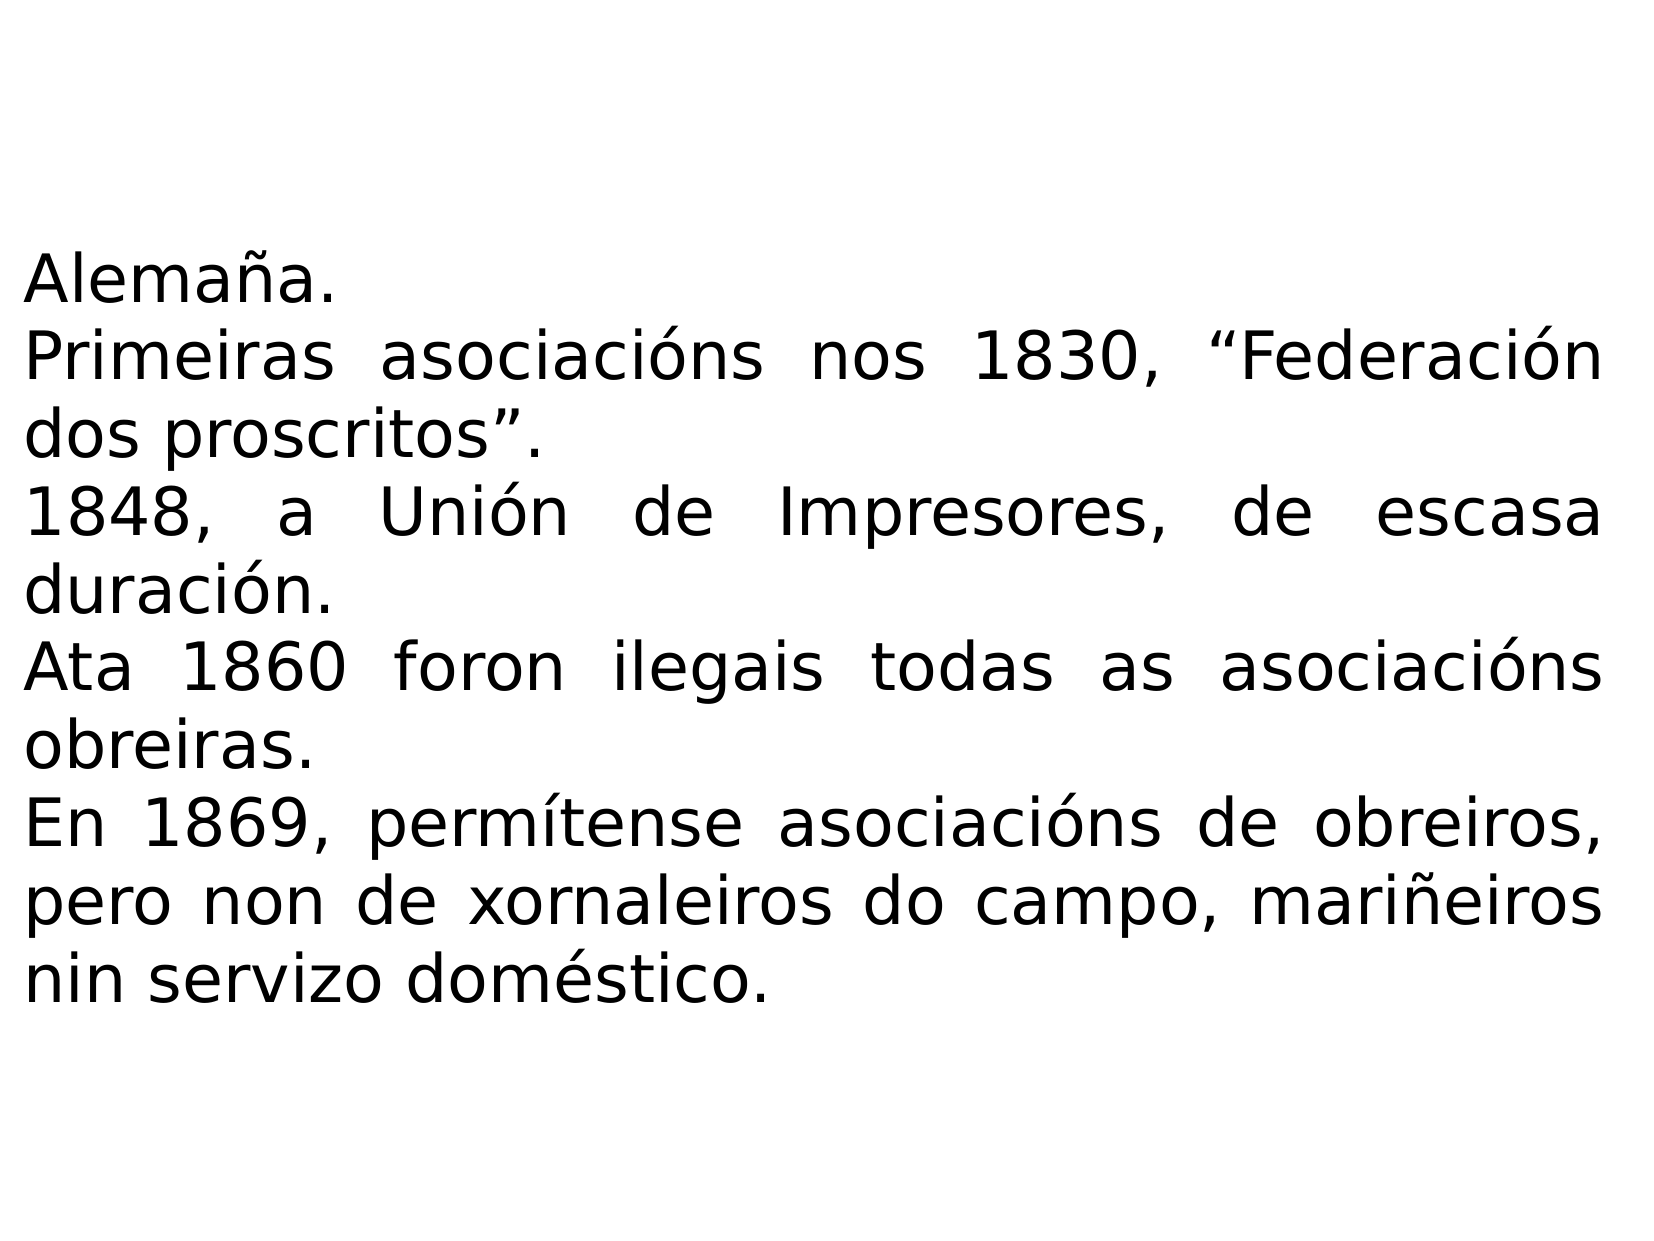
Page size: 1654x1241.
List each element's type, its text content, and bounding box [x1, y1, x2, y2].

subtitle Alemaña. Primeiras asociacións nos 1830, “Federación dos proscritos”. 1848, a Unión de Impresores, de escasa duración. Ata 1860 foron ilegais todas as asociacións obreiras. En 1869, permítense asociacións de obreiros, pero non de xornaleiros do campo, mariñeiros nin servizo doméstico. [23, 239, 1607, 1018]
